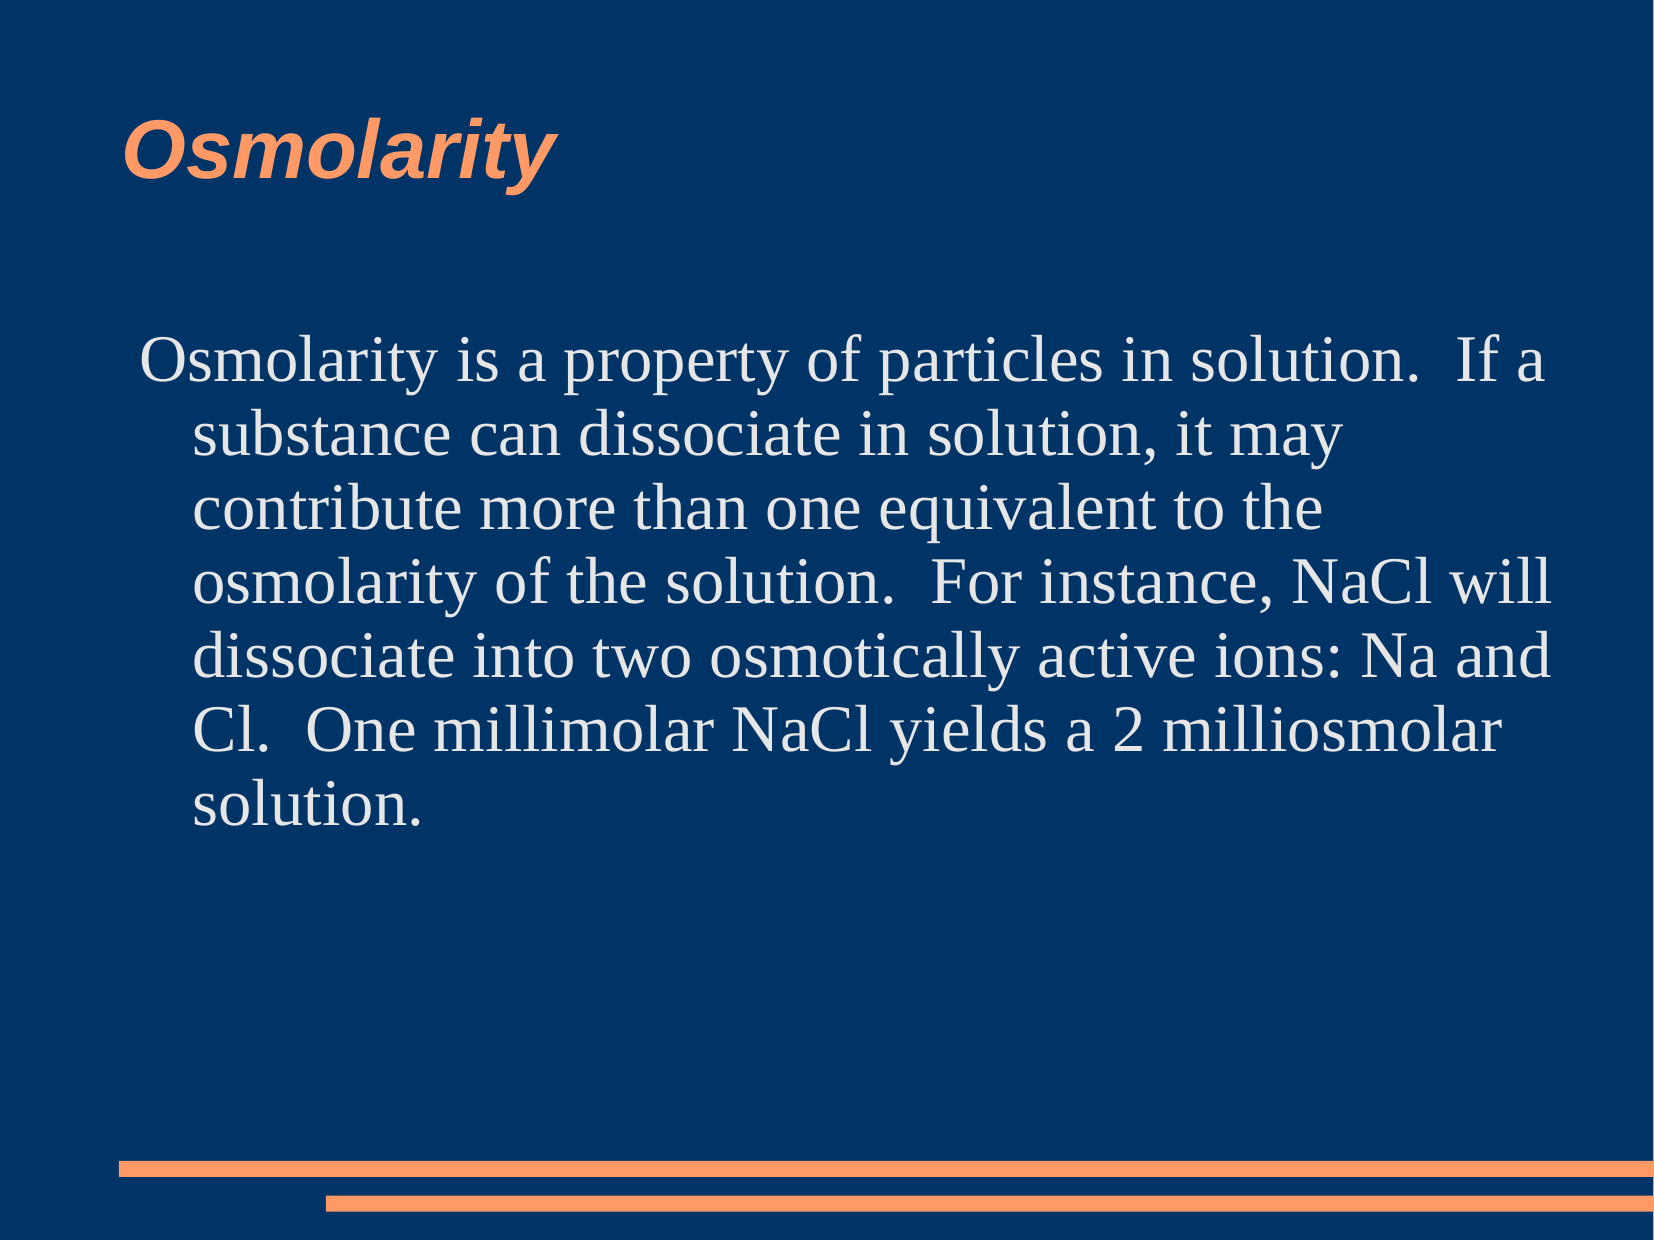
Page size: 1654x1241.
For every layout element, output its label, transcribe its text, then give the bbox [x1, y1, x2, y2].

list Osmolarity is a property of particles in solution. If a substance can dissociate in solution, it may contribute more than one equivalent to the osmolarity of the solution. For instance, NaCl will dissociate into two osmotically active ions: Na and Cl. One millimolar NaCl yields a 2 milliosmolar solution. [121, 322, 1561, 1132]
title Osmolarity [121, 46, 1534, 254]
